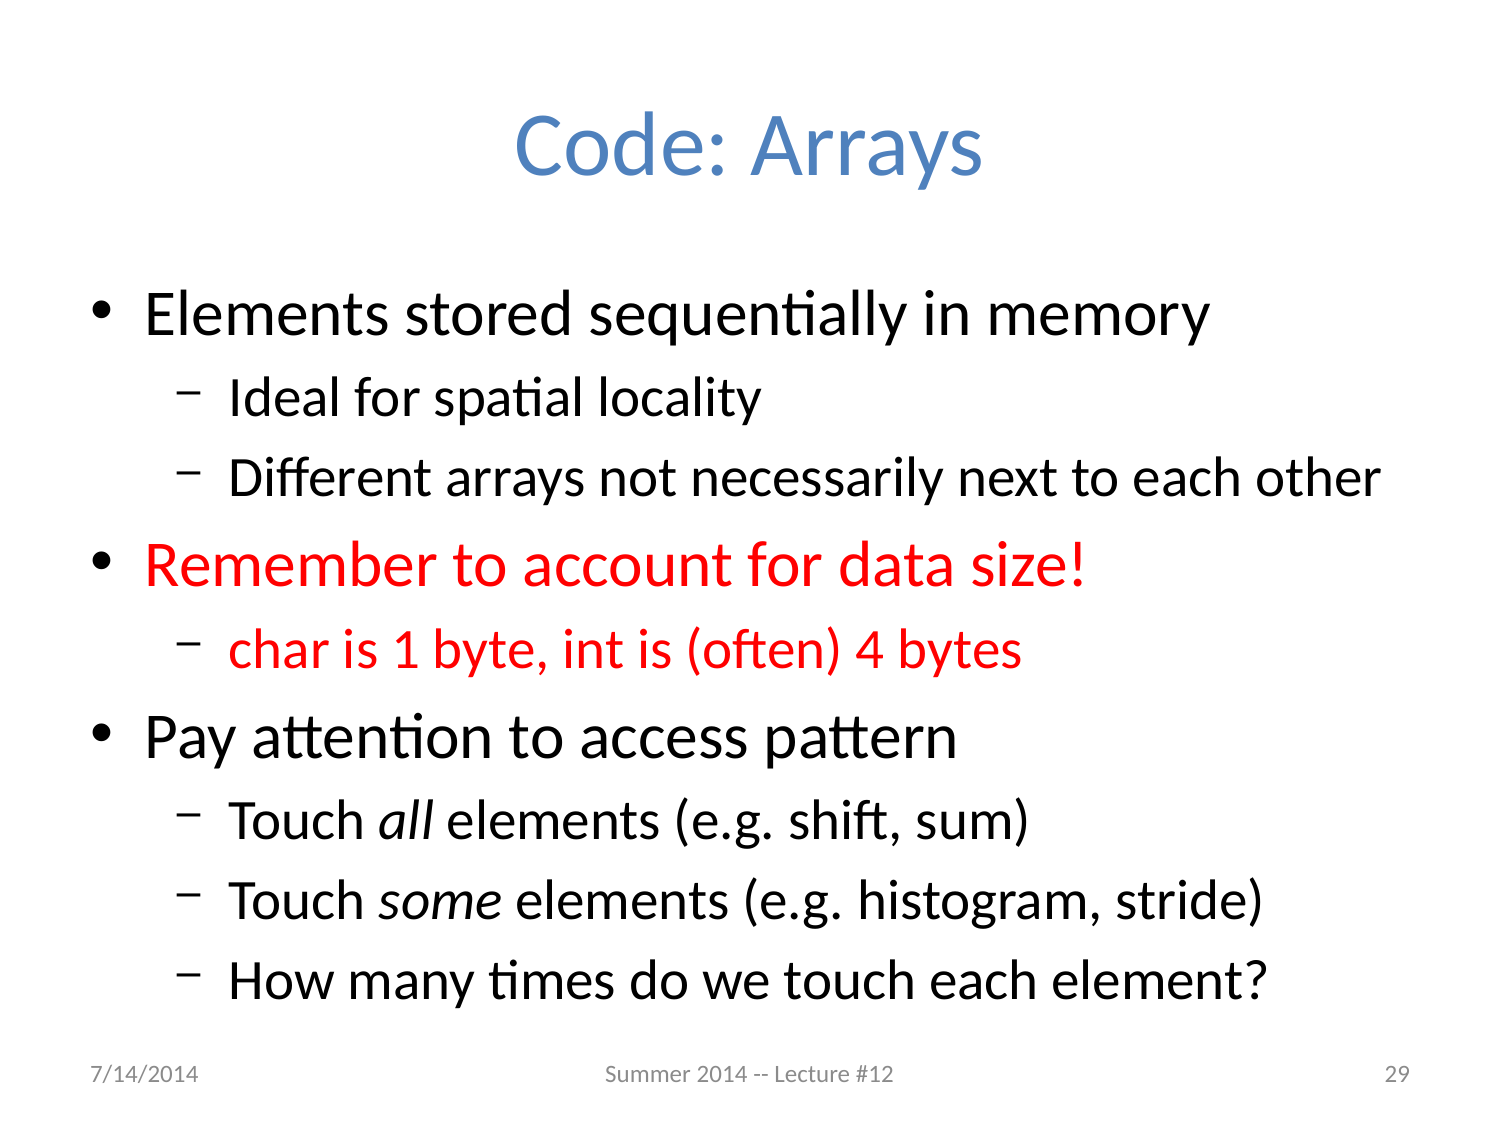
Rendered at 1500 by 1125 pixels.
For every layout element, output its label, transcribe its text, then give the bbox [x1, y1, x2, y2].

footer Summer 2014 -- Lecture #12 [512, 1042, 988, 1103]
slide_number <number> [1074, 1042, 1425, 1103]
list Elements stored sequentially in memory Ideal for spatial locality Different arrays not necessarily next to each other Remember to account for data size! char is 1 byte, int is (often) 4 bytes Pay attention to access pattern Touch all elements (e.g. shift, sum) Touch some elements (e.g. histogram, stride) How many times do we touch each element? [75, 262, 1425, 1073]
slide_number 7/14/2014 [75, 1042, 425, 1103]
title Code: Arrays [75, 45, 1425, 233]
